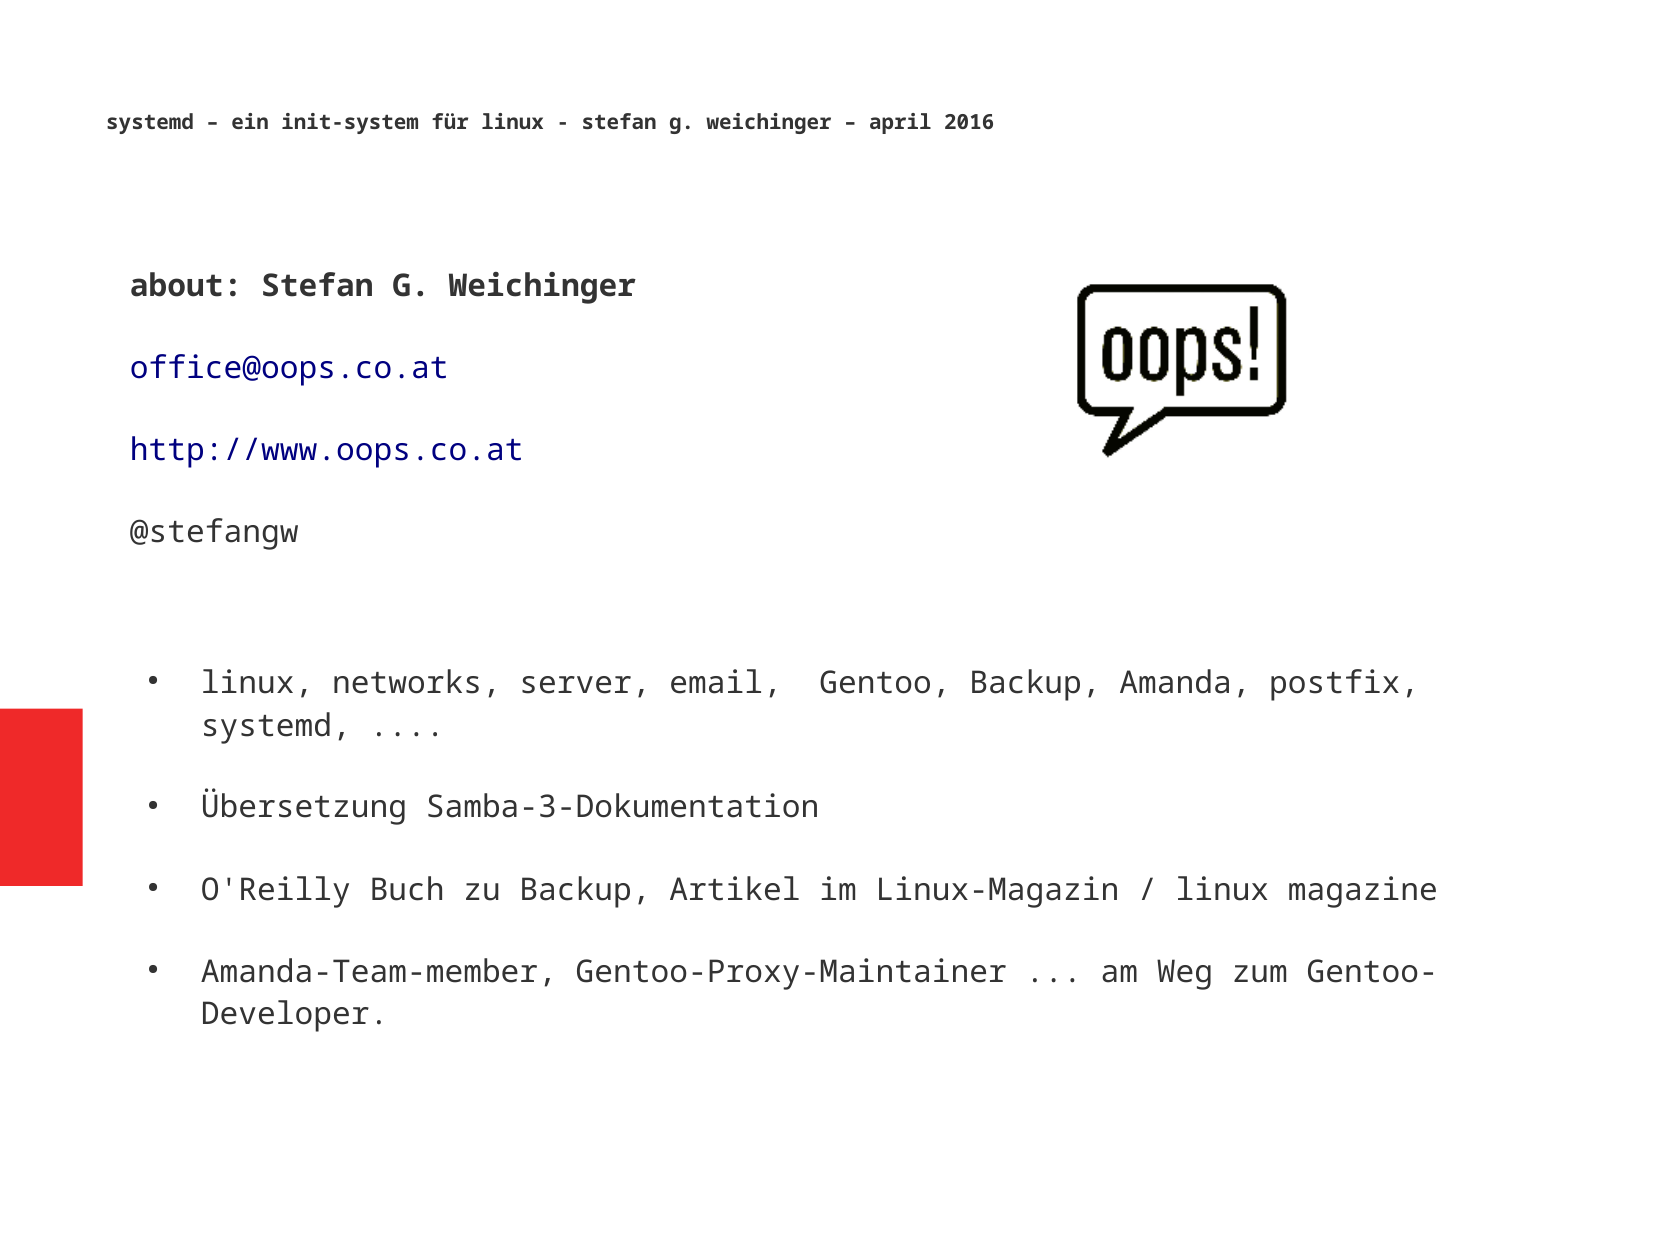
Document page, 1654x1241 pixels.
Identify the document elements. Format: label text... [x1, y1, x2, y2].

title systemd – ein init-system für linux - stefan g. weichinger – april 2016 [106, 59, 1512, 184]
picture [1076, 283, 1288, 459]
list about: Stefan G. Weichinger office@oops.co.at http://www.oops.co.at @stefangw linux, networks, server, email, Gentoo, Backup, Amanda, postfix, systemd, .... Übersetzung Samba-3-Dokumentation O'Reilly Buch zu Backup, Artikel im Linux-Magazin / linux magazine Amanda-Team-member, Gentoo-Proxy-Maintainer ... am Weg zum Gentoo-Developer. [129, 181, 1536, 1111]
